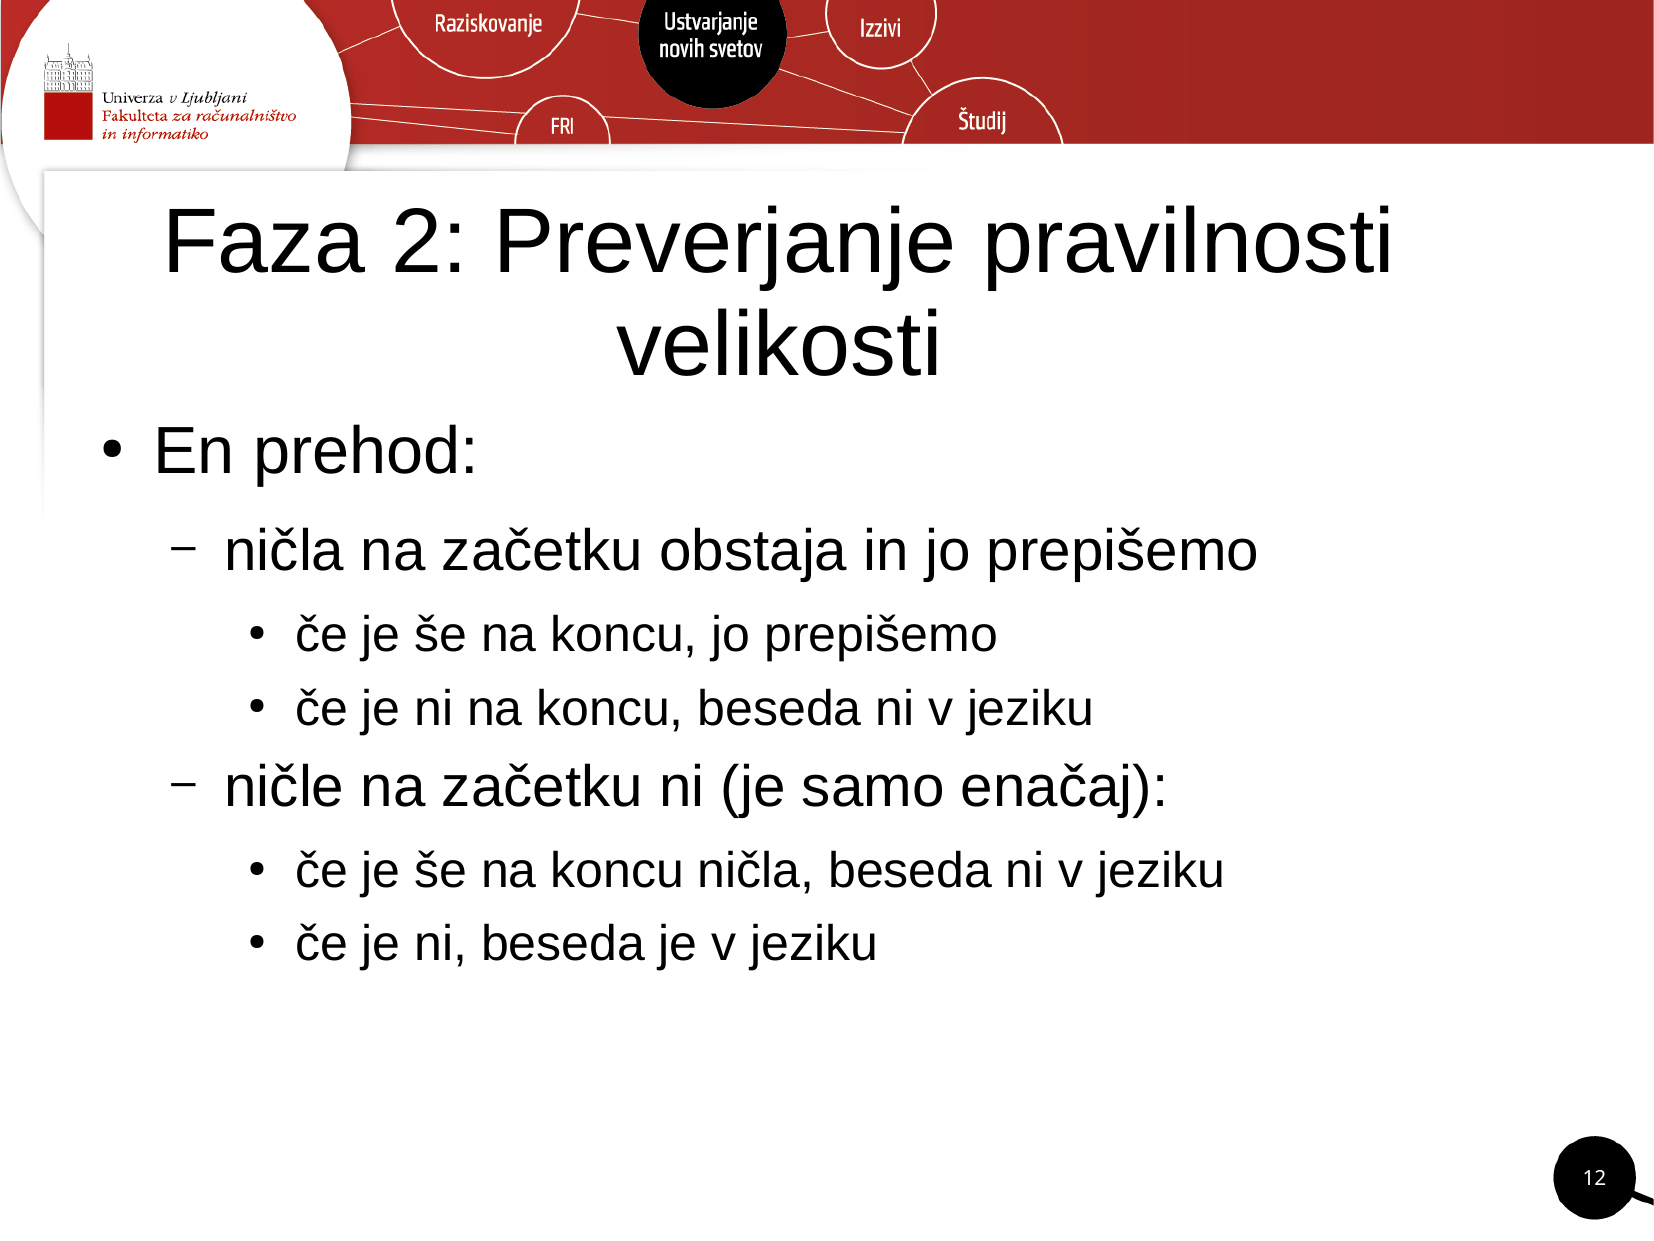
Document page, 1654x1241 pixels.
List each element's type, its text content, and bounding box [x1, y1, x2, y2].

title Faza 2: Preverjanje pravilnosti velikosti [35, 188, 1524, 397]
list En prehod: ničla na začetku obstaja in jo prepišemo če je še na koncu, jo prepišemo če je ni na koncu, beseda ni v jeziku ničle na začetku ni (je samo enačaj): če je še na koncu ničla, beseda ni v jeziku če je ni, beseda je v jeziku [82, 413, 1538, 1010]
text_box <številka> [1553, 1145, 1636, 1212]
picture [0, 0, 1654, 1241]
